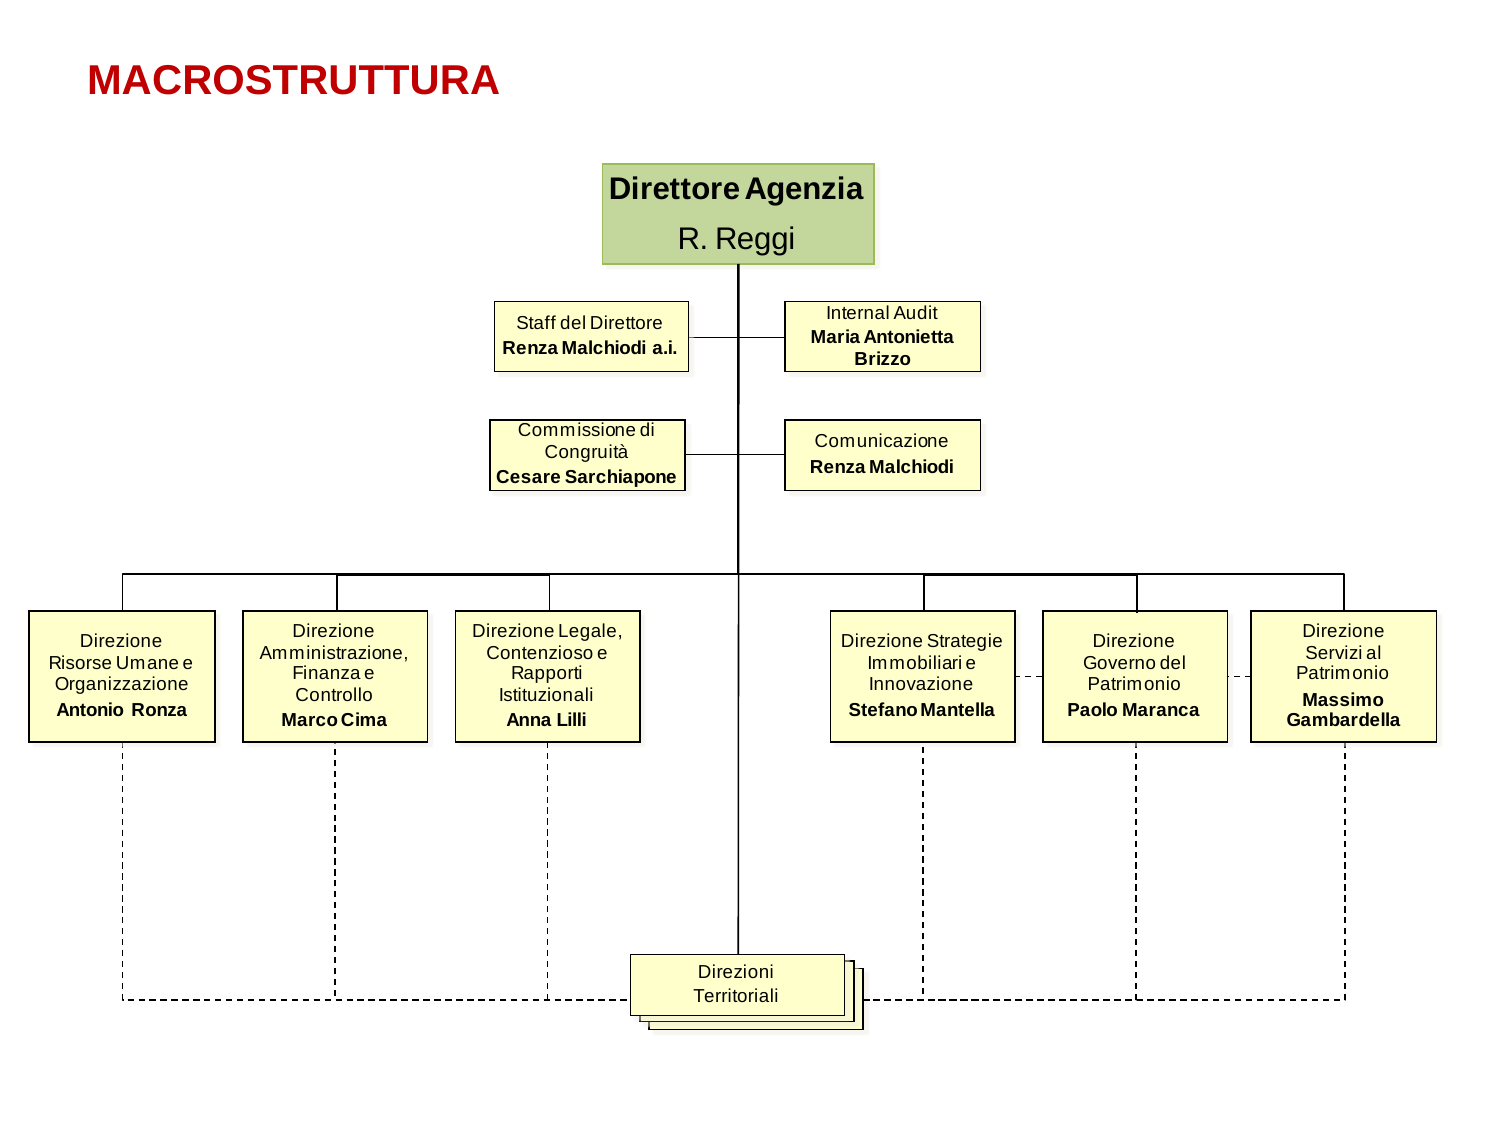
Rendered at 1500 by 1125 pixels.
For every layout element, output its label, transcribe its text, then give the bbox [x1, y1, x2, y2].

title MACROSTRUTTURA [72, 45, 1462, 128]
picture [26, 156, 1474, 1036]
